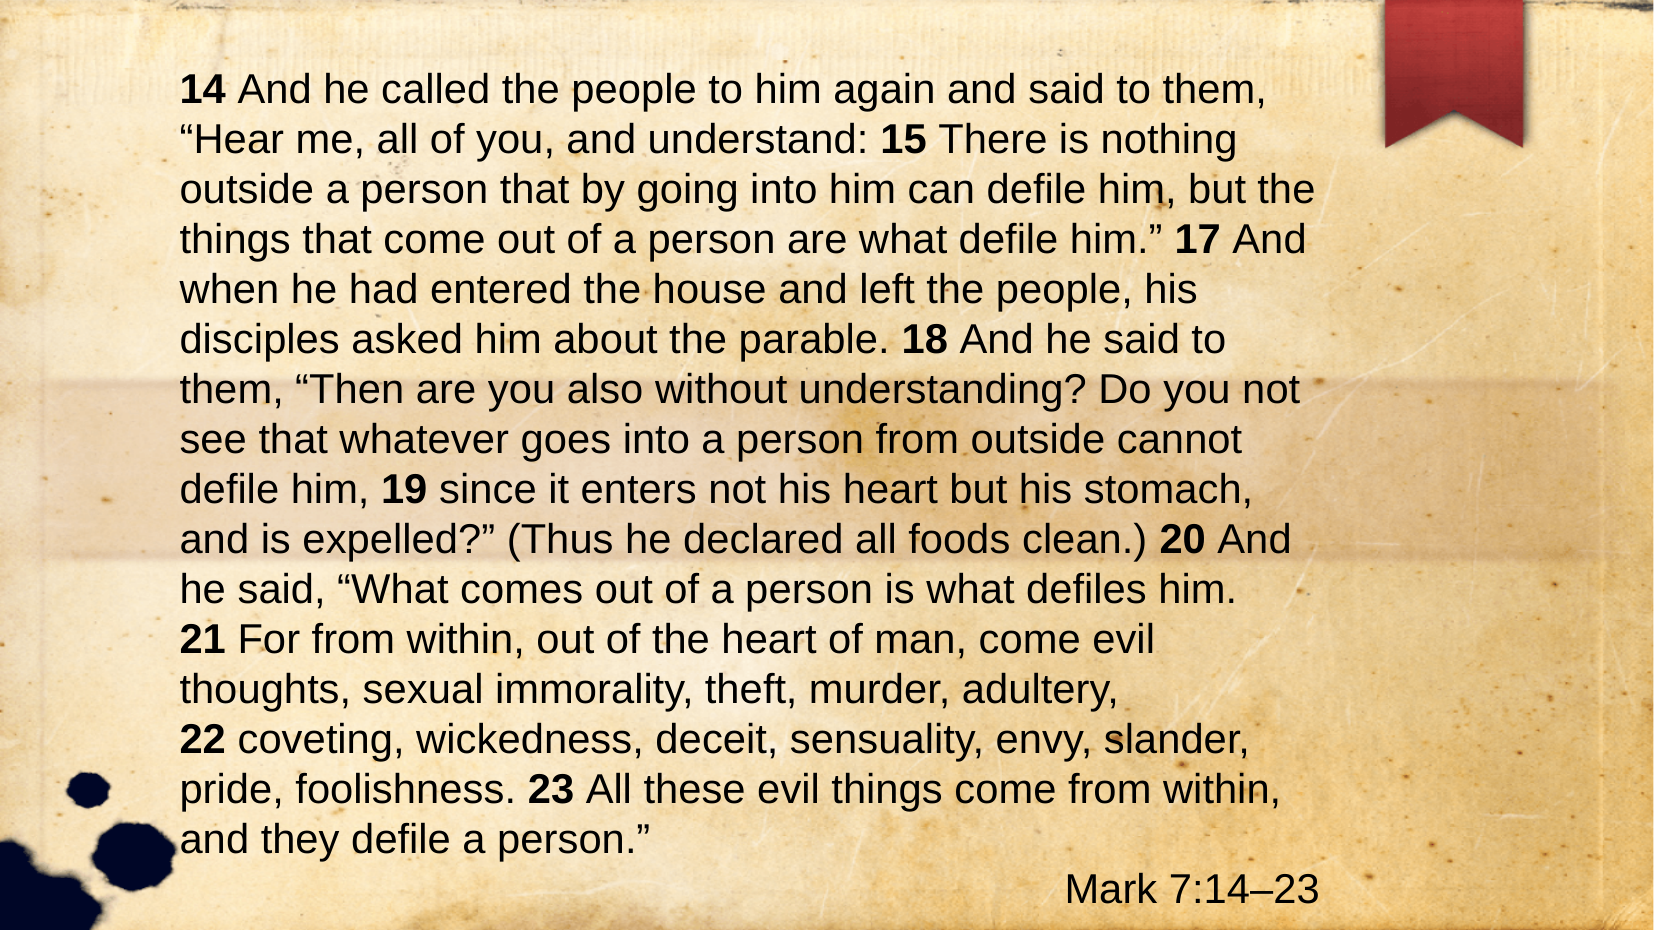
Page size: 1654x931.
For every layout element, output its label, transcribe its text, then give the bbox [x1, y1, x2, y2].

picture [0, 0, 1654, 930]
text_box 14 And he called the people to him again and said to them, “Hear me, all of you, and understand: 15 There is nothing outside a person that by going into him can defile him, but the things that come out of a person are what defile him.” 17 And when he had entered the house and left the people, his disciples asked him about the parable. 18 And he said to them, “Then are you also without understanding? Do you not see that whatever goes into a person from outside cannot defile him, 19 since it enters not his heart but his stomach, and is expelled?” (Thus he declared all foods clean.) 20 And he said, “What comes out of a person is what defiles him. 21 For from within, out of the heart of man, come evil thoughts, sexual immorality, theft, murder, adultery, 22 coveting, wickedness, deceit, sensuality, envy, slander, pride, foolishness. 23 All these evil things come from within, and they defile a person.” Mark 7:14–23 [164, 54, 1335, 906]
